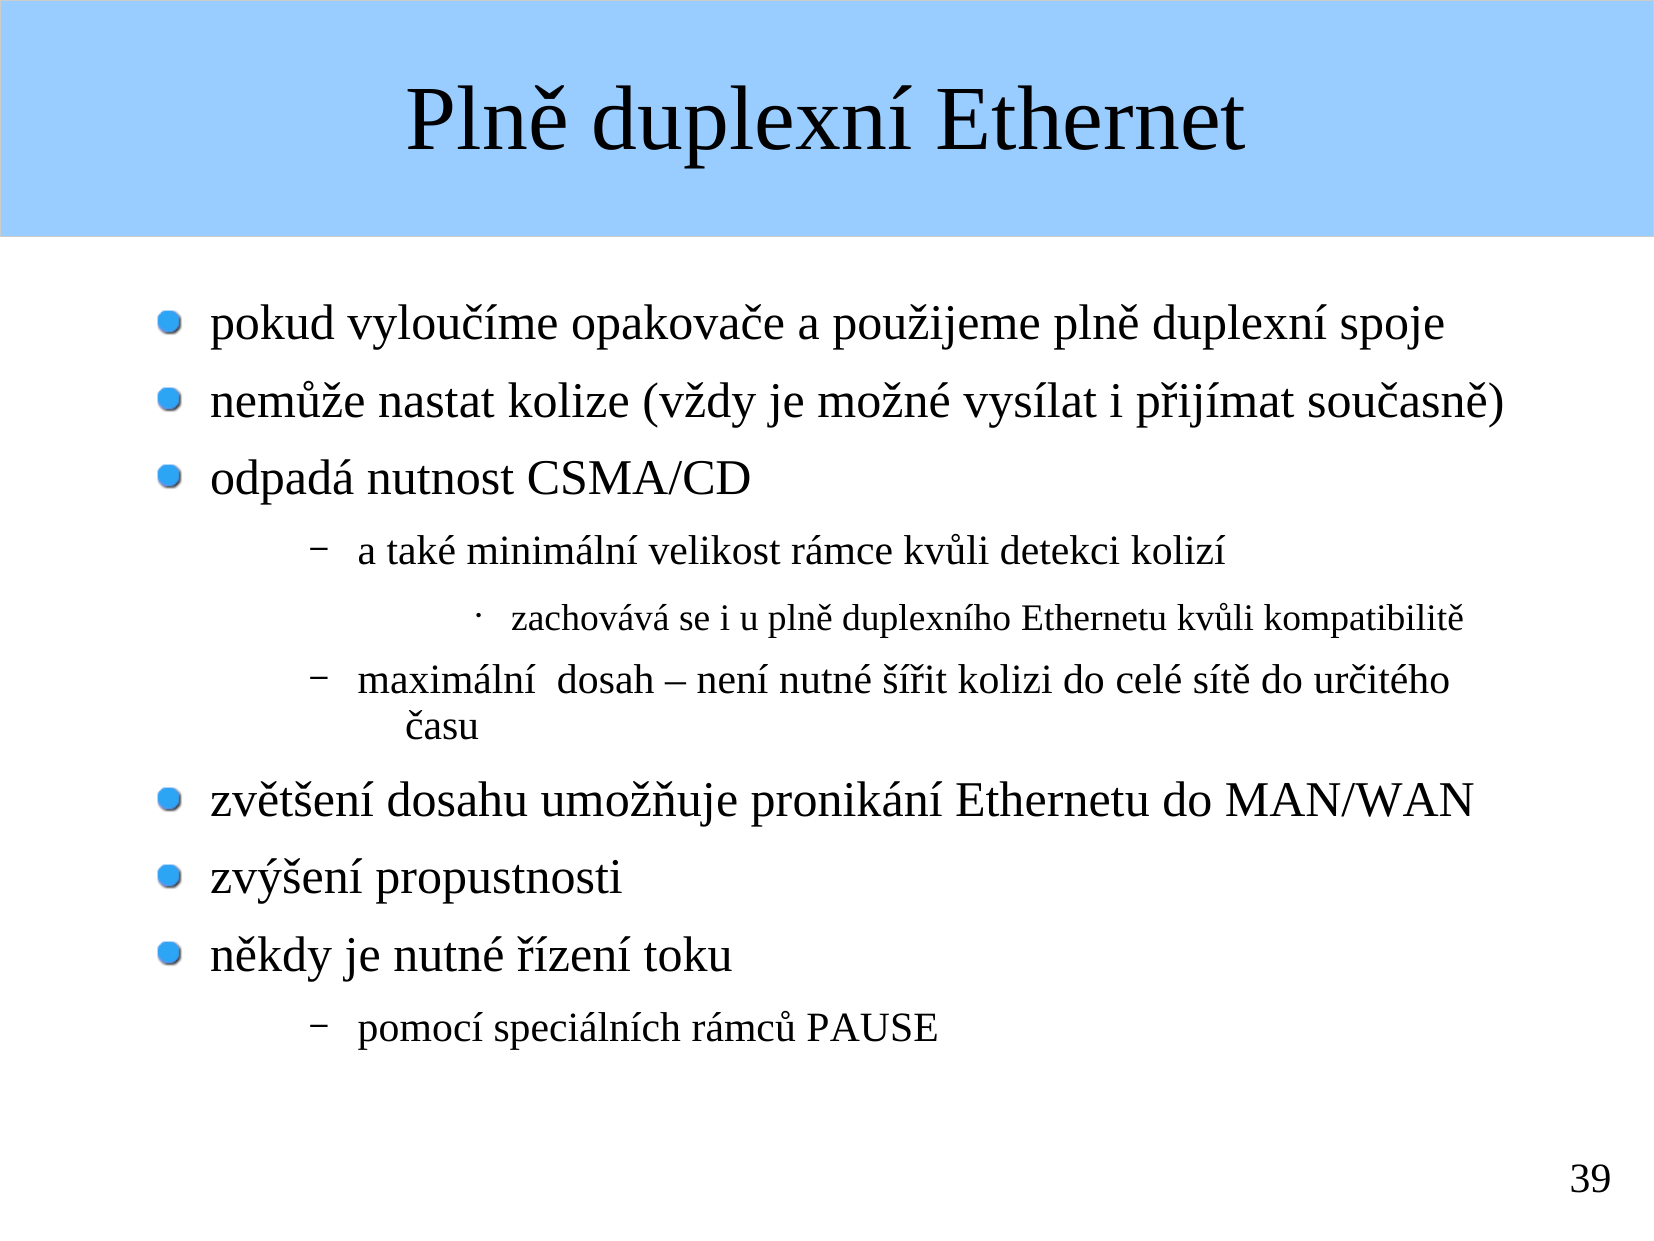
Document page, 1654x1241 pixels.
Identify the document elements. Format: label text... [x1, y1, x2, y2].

list pokud vyloučíme opakovače a použijeme plně duplexní spoje nemůže nastat kolize (vždy je možné vysílat i přijímat současně) odpadá nutnost CSMA/CD a také minimální velikost rámce kvůli detekci kolizí zachovává se i u plně duplexního Ethernetu kvůli kompatibilitě maximální dosah – není nutné šířit kolizi do celé sítě do určitého času zvětšení dosahu umožňuje pronikání Ethernetu do MAN/WAN zvýšení propustnosti někdy je nutné řízení toku pomocí speciálních rámců PAUSE [121, 295, 1534, 1127]
title Plně duplexní Ethernet [0, 0, 1654, 237]
